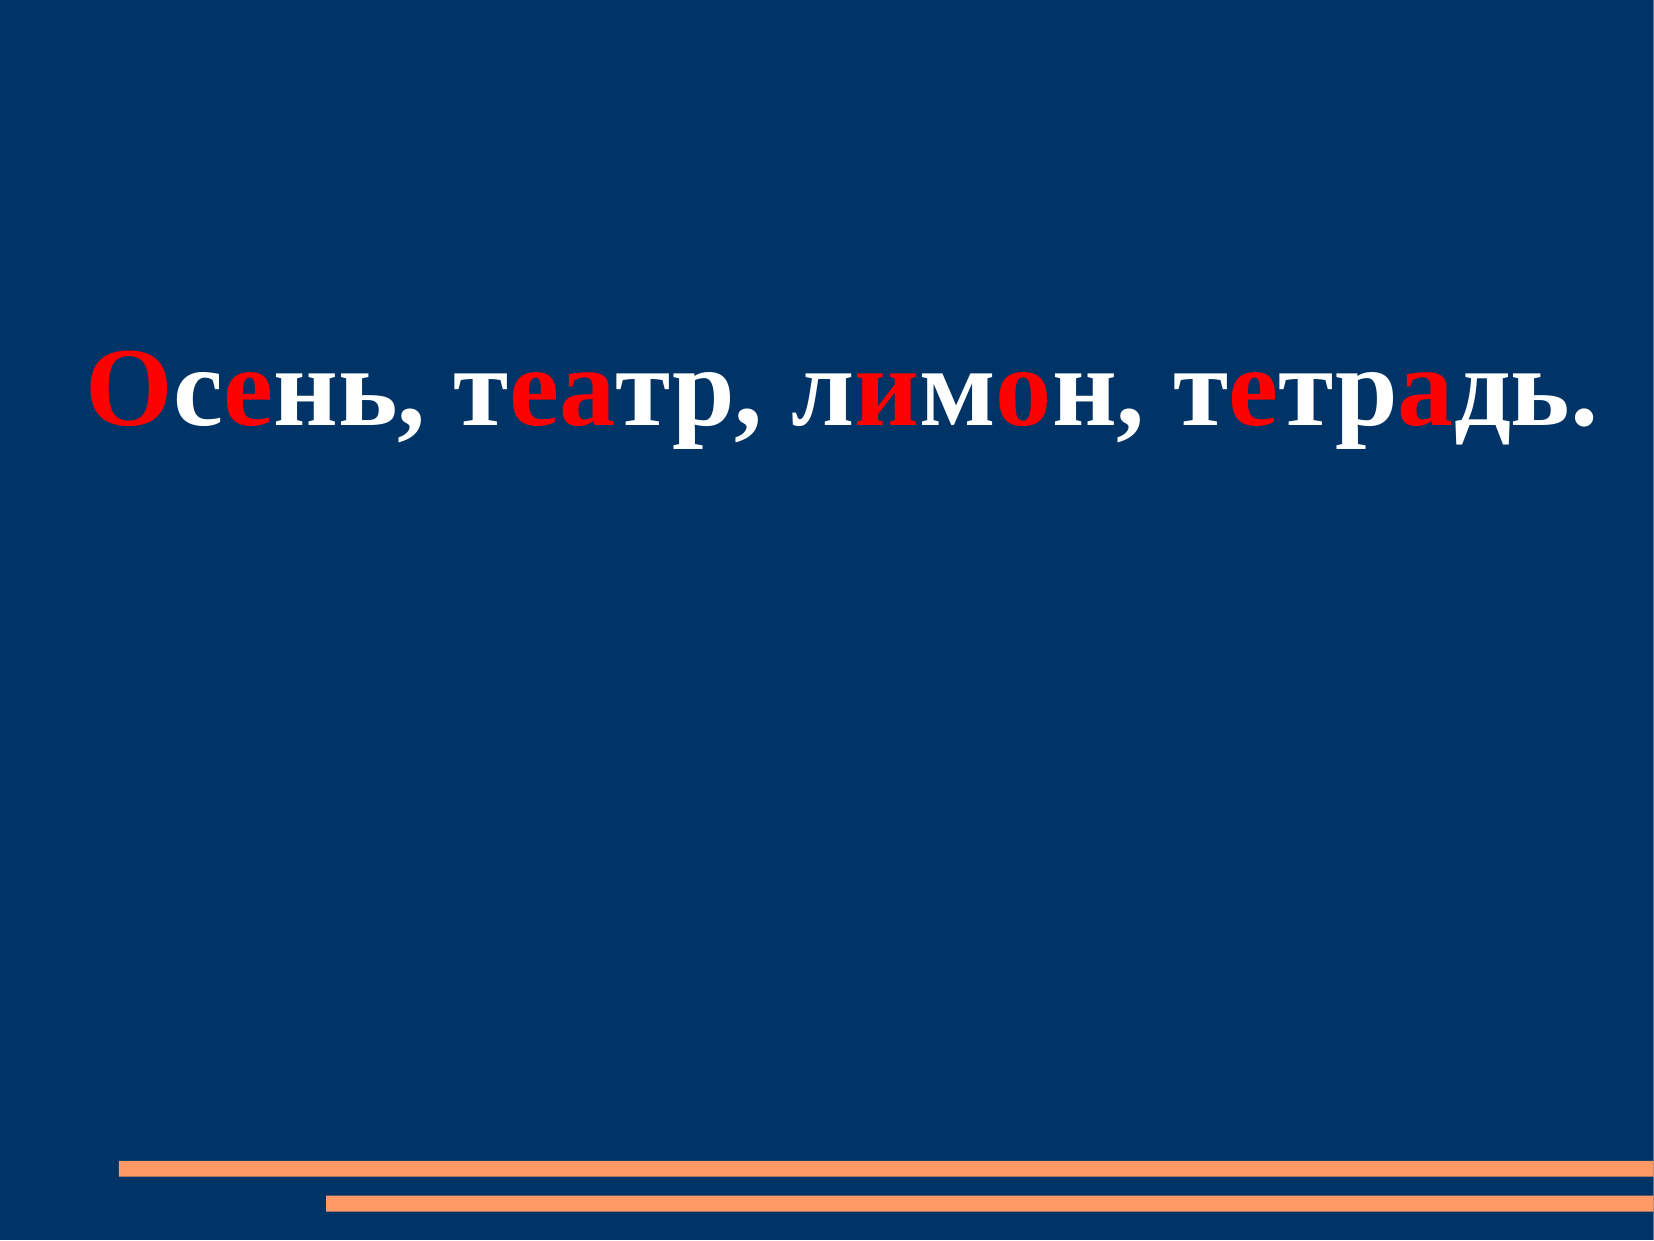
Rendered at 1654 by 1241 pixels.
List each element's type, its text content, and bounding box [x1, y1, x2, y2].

text_box Осень, театр, лимон, тетрадь. [70, 305, 1611, 456]
